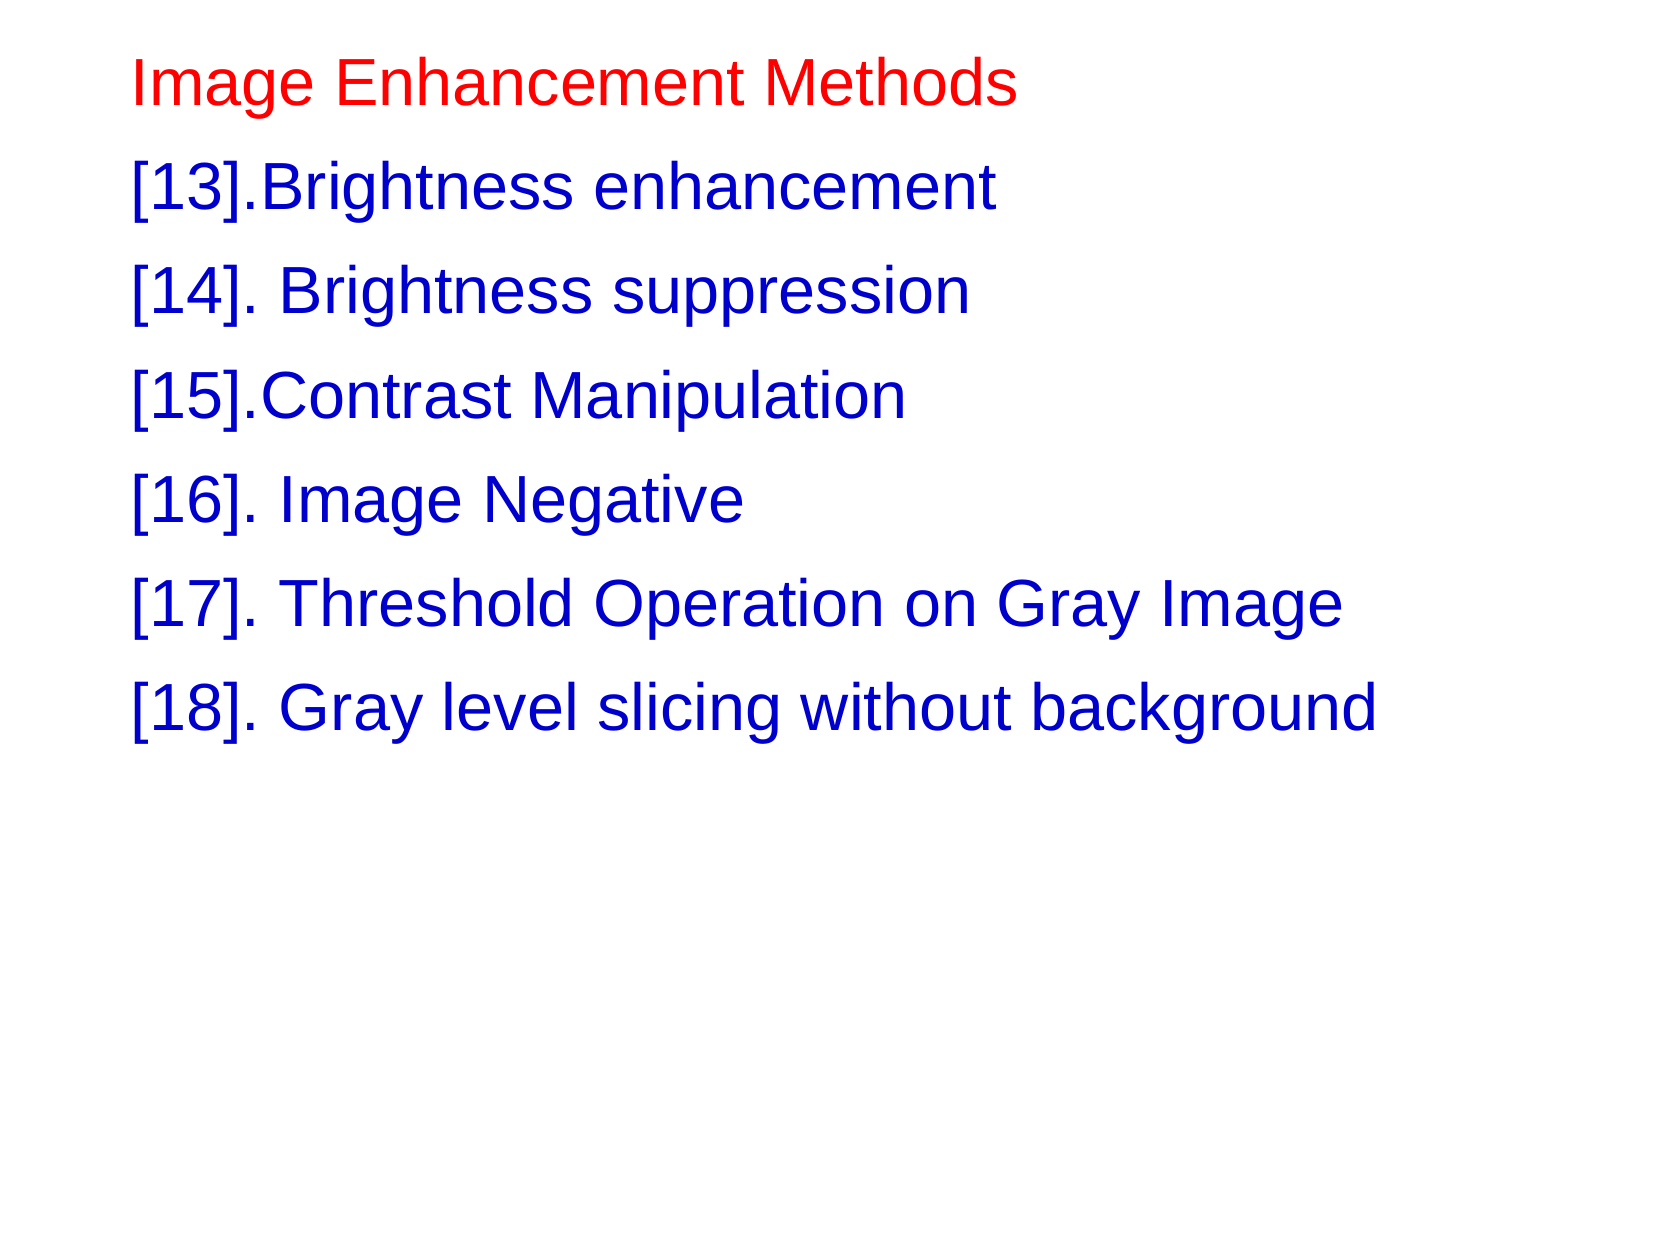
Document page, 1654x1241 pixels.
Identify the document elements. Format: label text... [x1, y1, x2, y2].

list Image Enhancement Methods [13].Brightness enhancement [14]. Brightness suppression [15].Contrast Manipulation [16]. Image Negative [17]. Threshold Operation on Gray Image [18]. Gray level slicing without background [60, 45, 1606, 1156]
